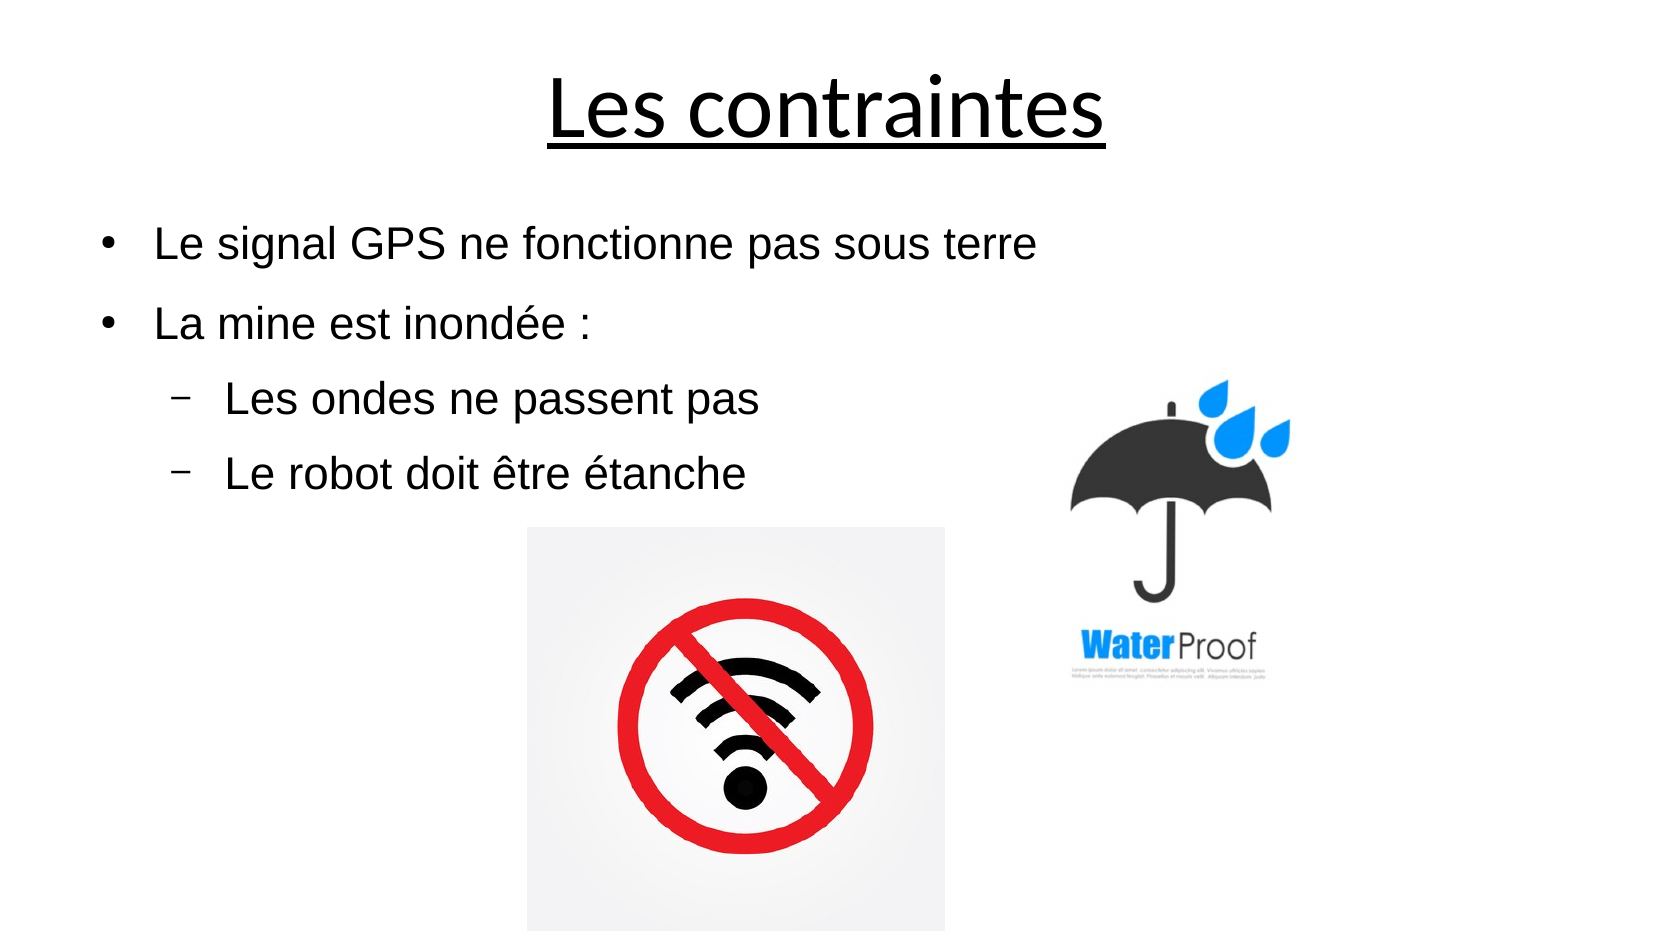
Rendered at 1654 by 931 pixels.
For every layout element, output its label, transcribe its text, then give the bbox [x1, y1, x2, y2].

list Le signal GPS ne fonctionne pas sous terre La mine est inondée : Les ondes ne passent pas Le robot doit être étanche [82, 217, 1571, 758]
picture [527, 527, 945, 931]
picture [950, 307, 1394, 751]
title Les contraintes [82, 37, 1571, 193]
